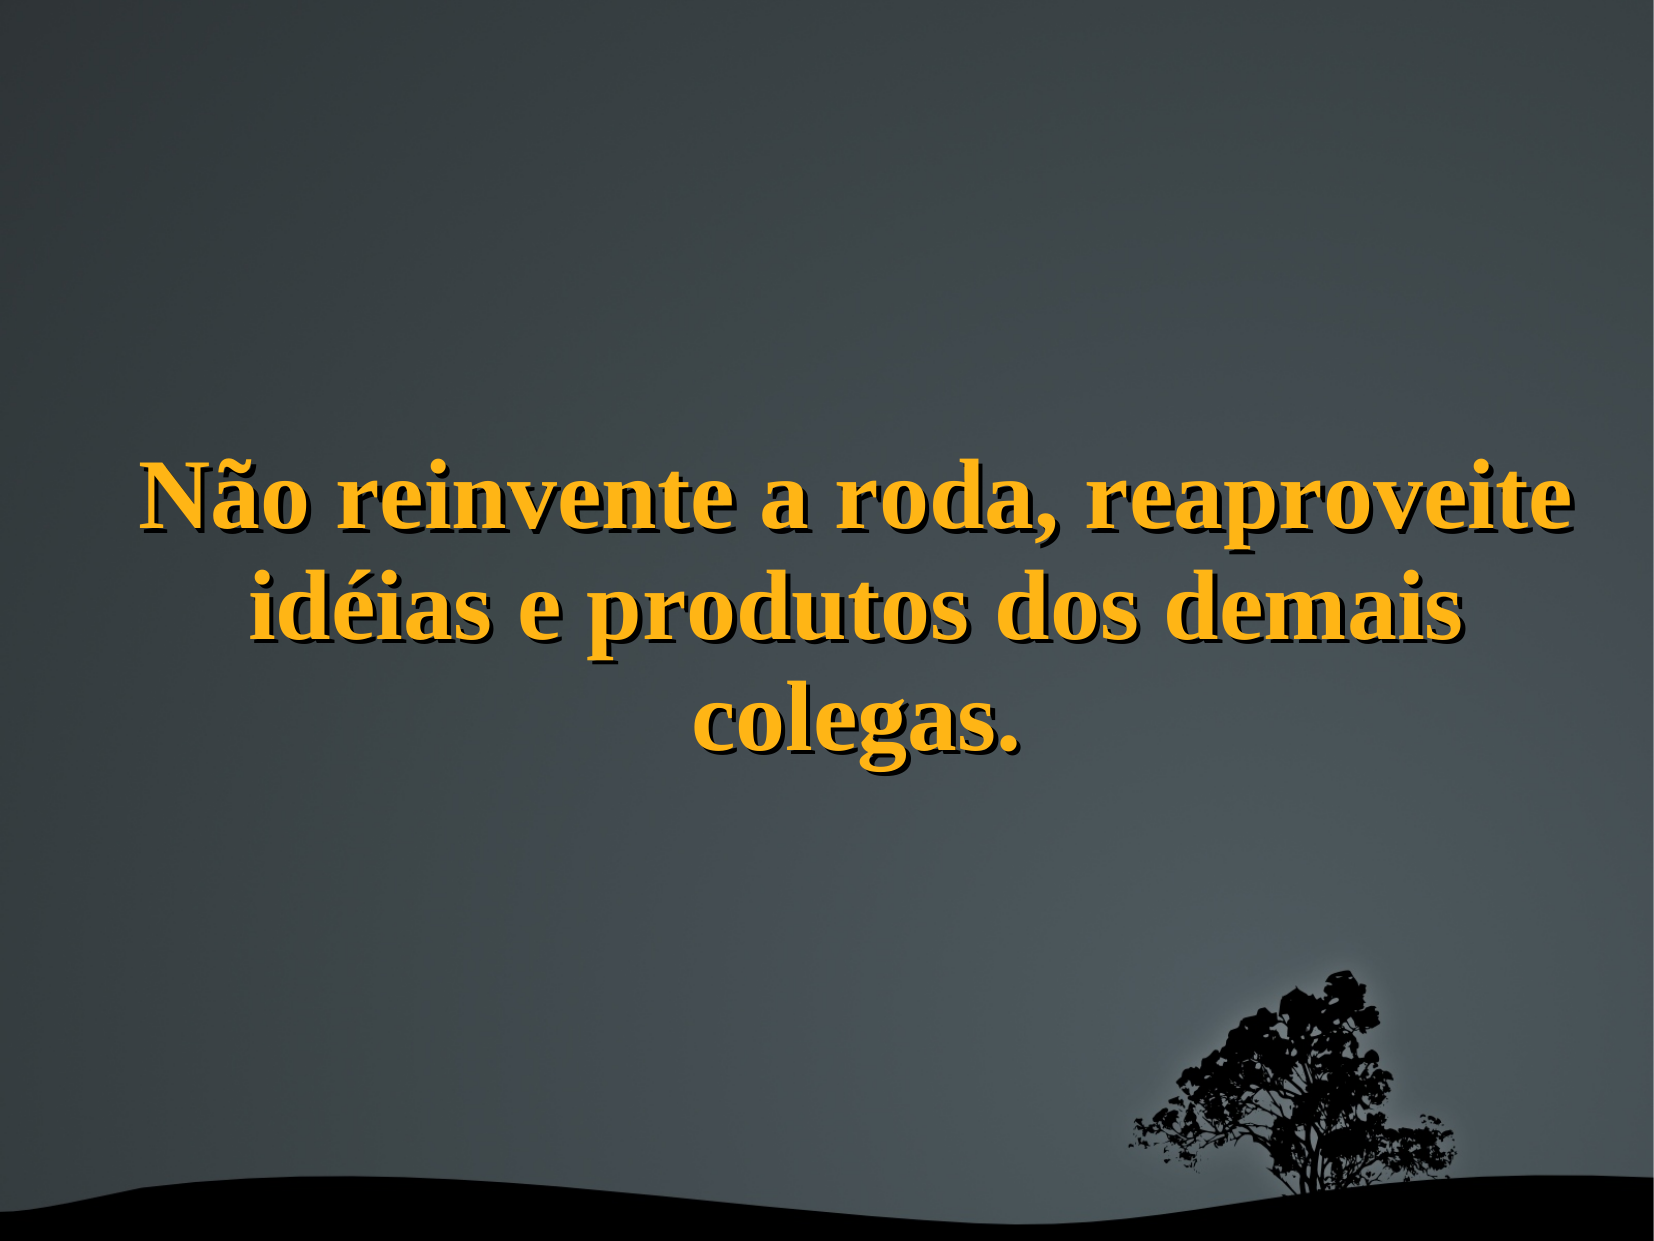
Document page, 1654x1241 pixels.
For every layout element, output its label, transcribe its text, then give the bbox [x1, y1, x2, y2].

picture [0, 0, 1654, 1241]
title Não reinvente a roda, reaproveite idéias e produtos dos demais colegas. [112, 410, 1601, 802]
